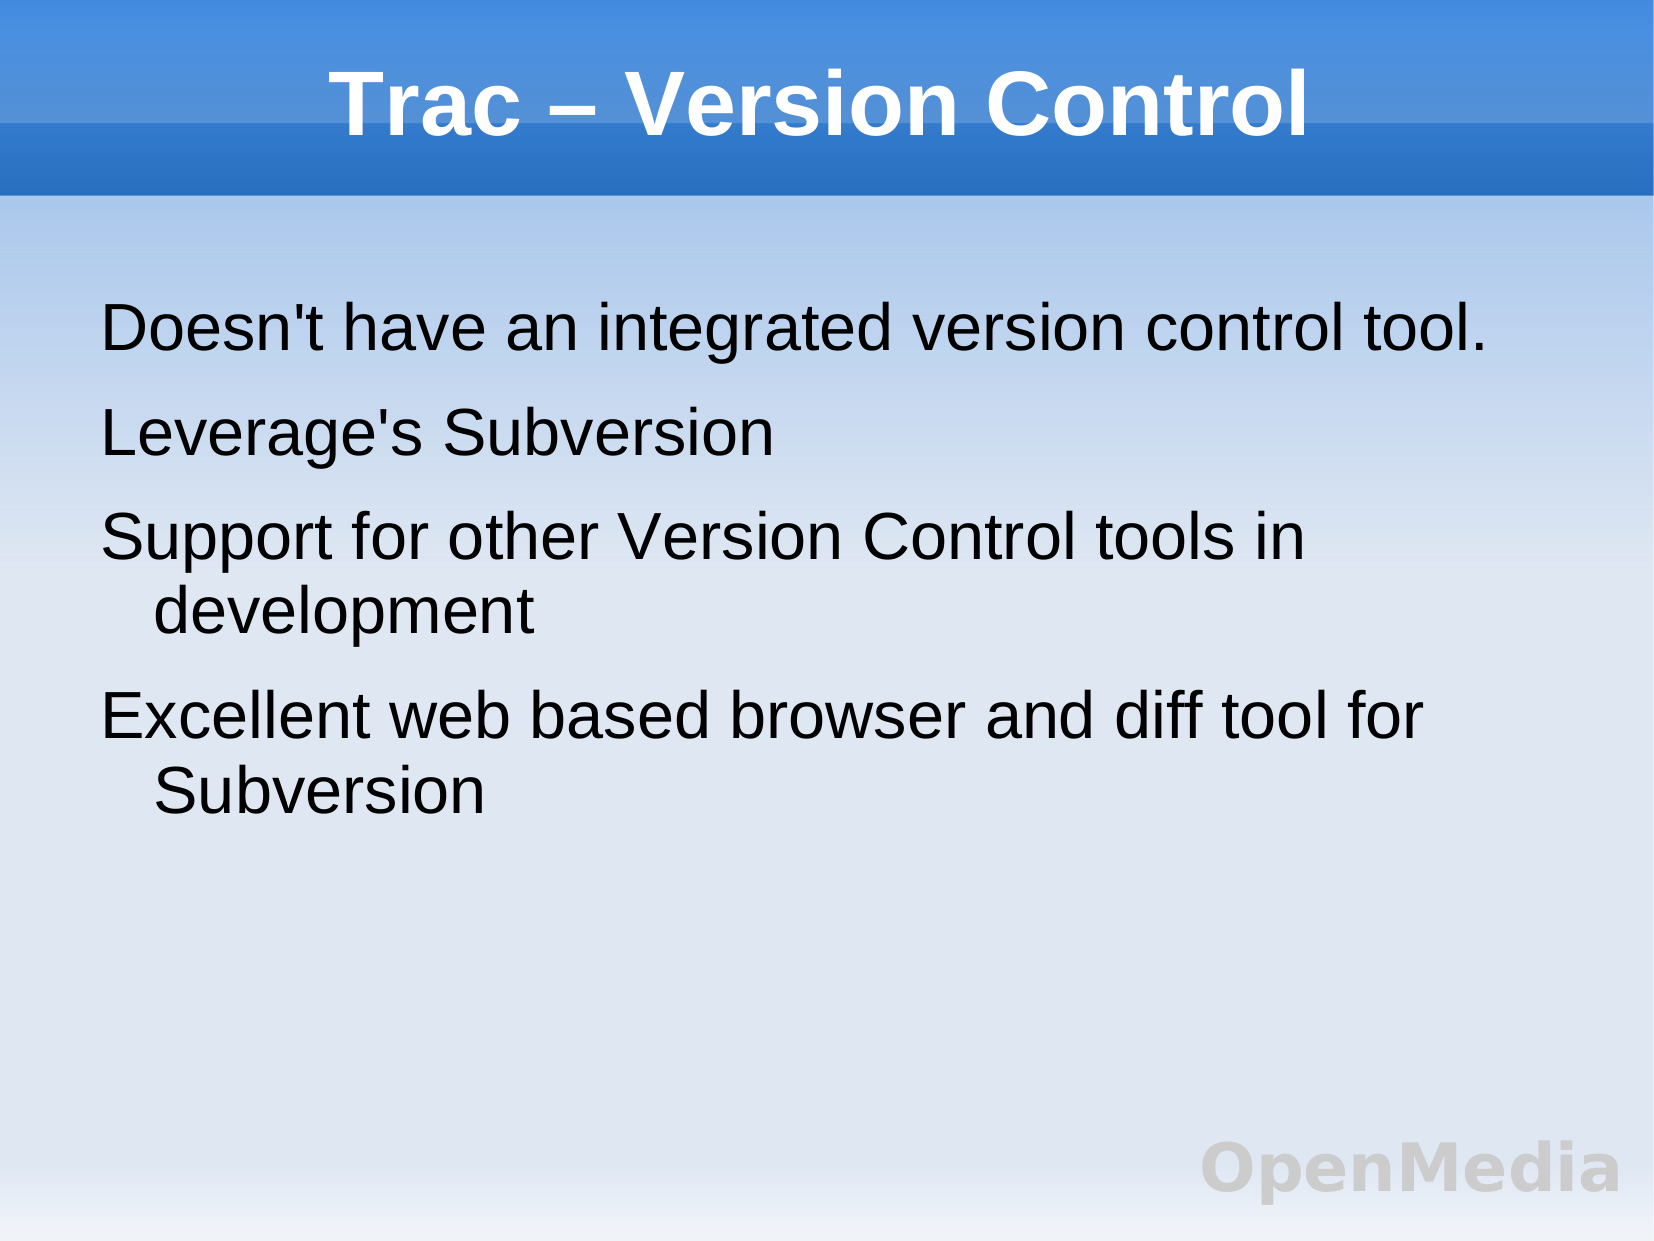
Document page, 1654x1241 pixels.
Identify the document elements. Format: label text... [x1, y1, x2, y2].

title Trac – Version Control [76, 0, 1565, 208]
list Doesn't have an integrated version control tool. Leverage's Subversion Support for other Version Control tools in development Excellent web based browser and diff tool for Subversion [82, 290, 1571, 1109]
picture [0, 0, 1654, 1241]
